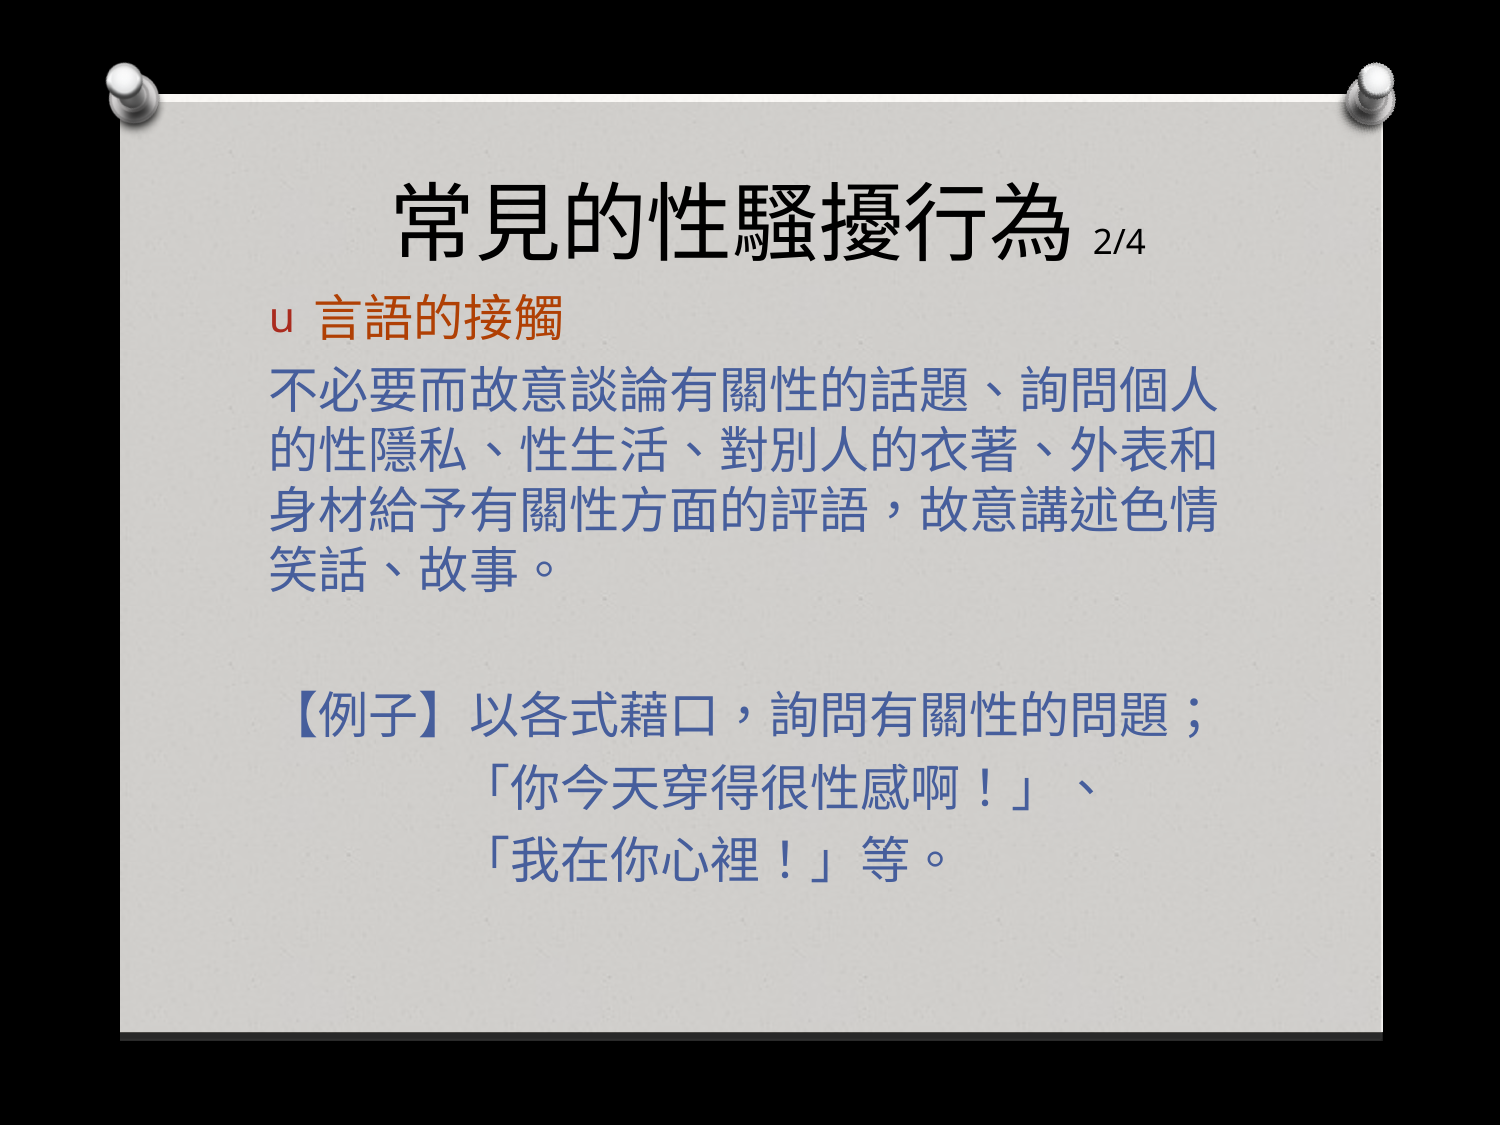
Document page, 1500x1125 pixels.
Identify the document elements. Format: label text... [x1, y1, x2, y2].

list 言語的接觸 不必要而故意談論有關性的話題、詢問個人的性隱私、性生活、對別人的衣著、外表和身材給予有關性方面的評語，故意講述色情笑話、故事。 【例子】以各式藉口，詢問有關性的問題； 「你今天穿得很性感啊！」、 「我在你心裡！」等。 [253, 278, 1282, 965]
title 常見的性騷擾行為2/4 [171, 160, 1365, 279]
